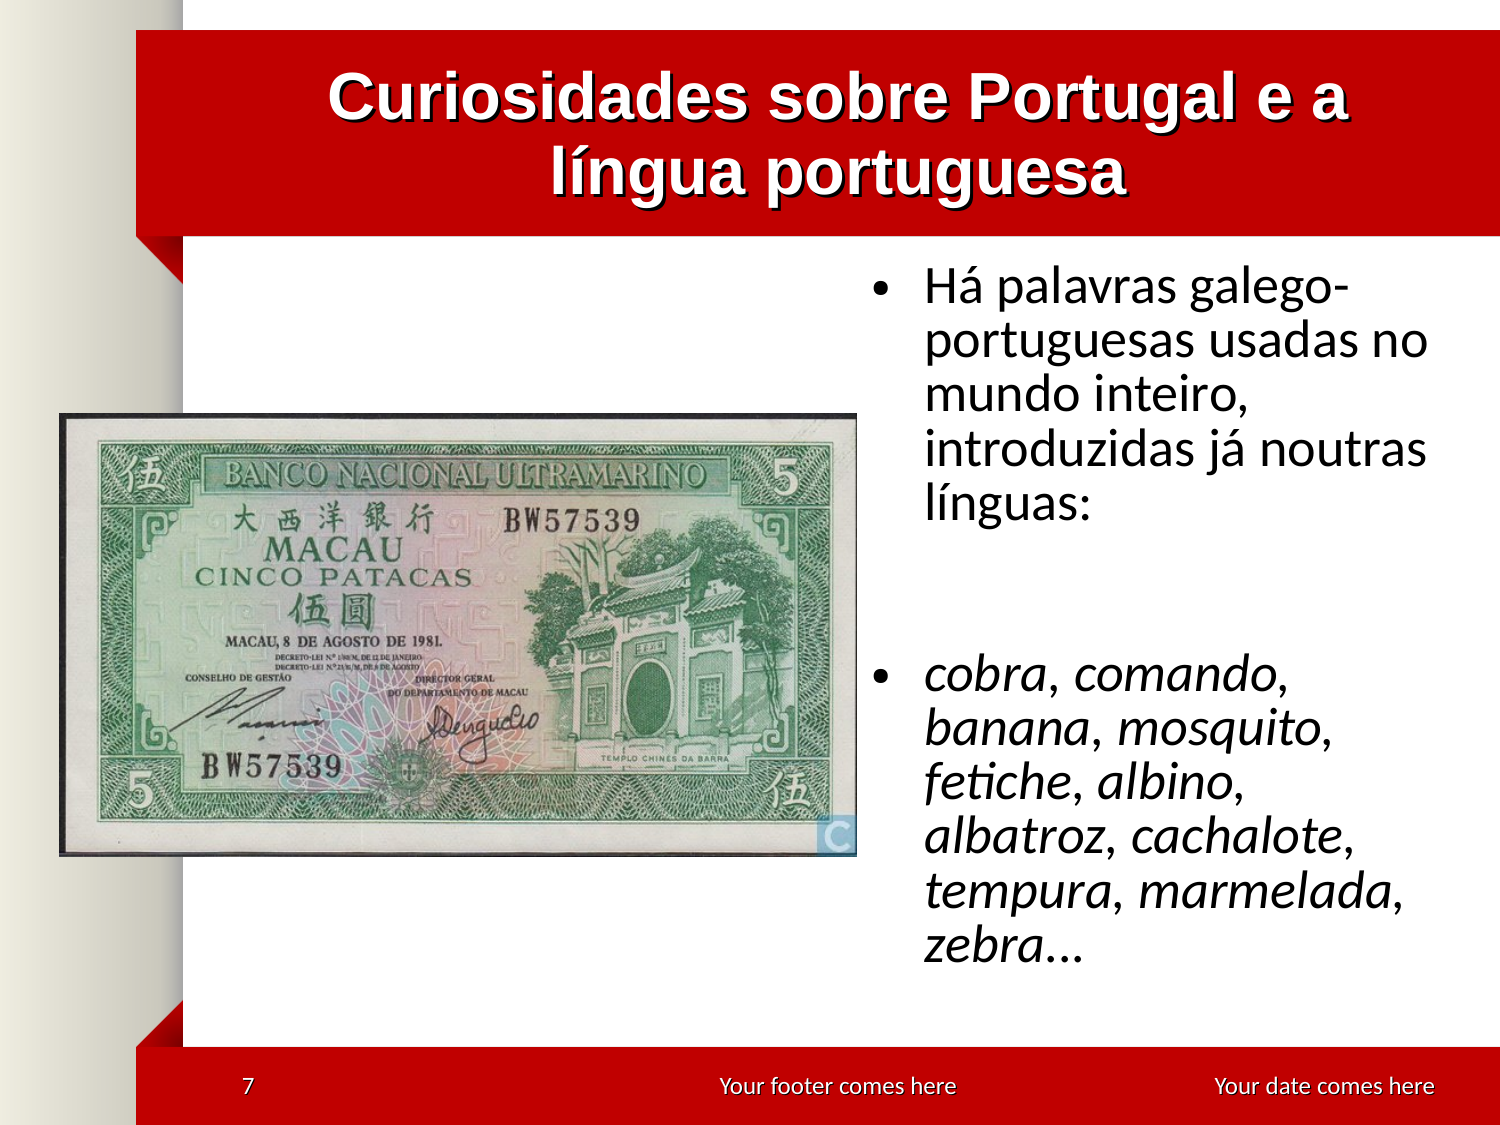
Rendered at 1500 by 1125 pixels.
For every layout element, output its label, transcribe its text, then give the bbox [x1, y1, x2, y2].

list cobra, comando, banana, mosquito, fetiche, albino, albatroz, cachalote, tempura, marmelada, zebra... [853, 650, 1448, 1048]
list Há palavras galego-portuguesas usadas no mundo inteiro, introduzidas já noutras línguas: [853, 262, 1448, 617]
picture [0, 0, 1500, 1125]
title Curiosidades sobre Portugal e a língua portuguesa [230, 54, 1447, 214]
